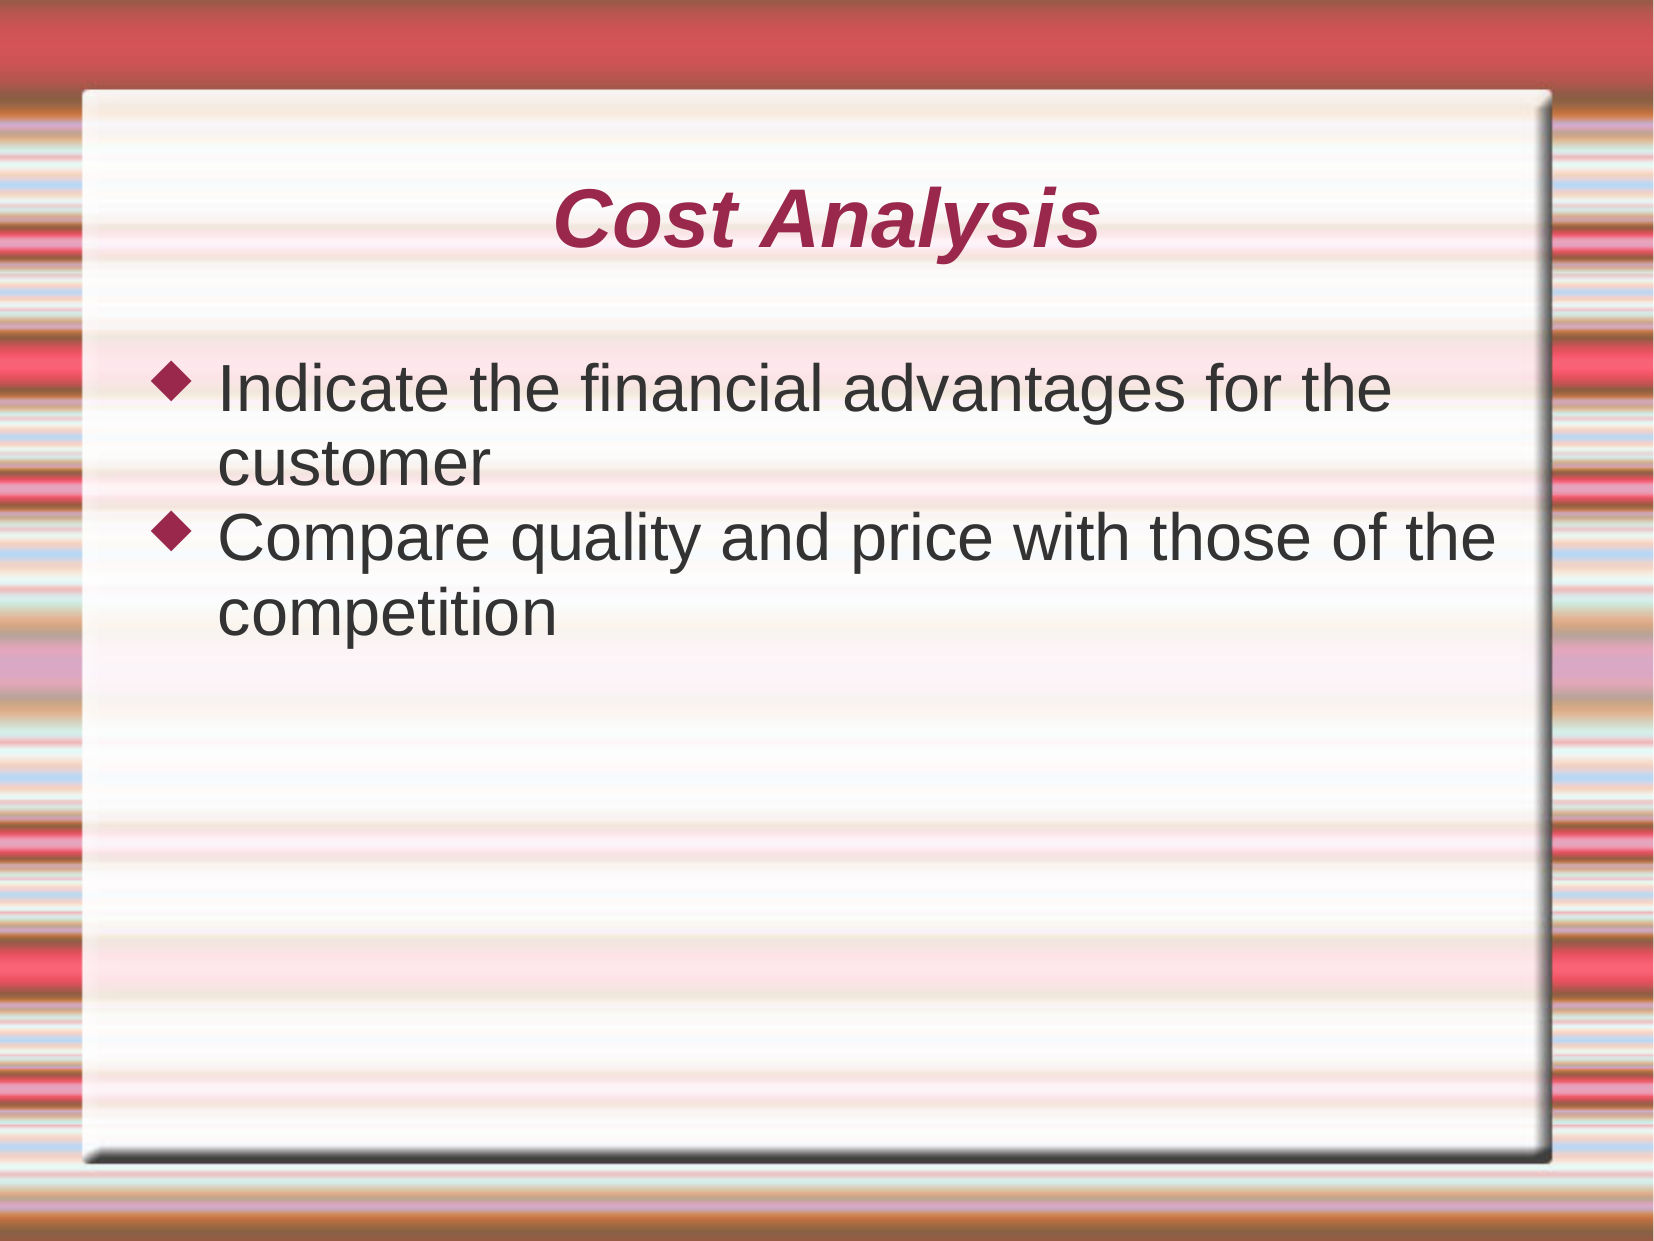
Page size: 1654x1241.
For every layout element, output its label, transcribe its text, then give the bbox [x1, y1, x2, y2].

list Indicate the financial advantages for the customer Compare quality and price with those of the competition [134, 350, 1516, 1133]
title Cost Analysis [121, 114, 1534, 322]
picture [0, 0, 1654, 1241]
